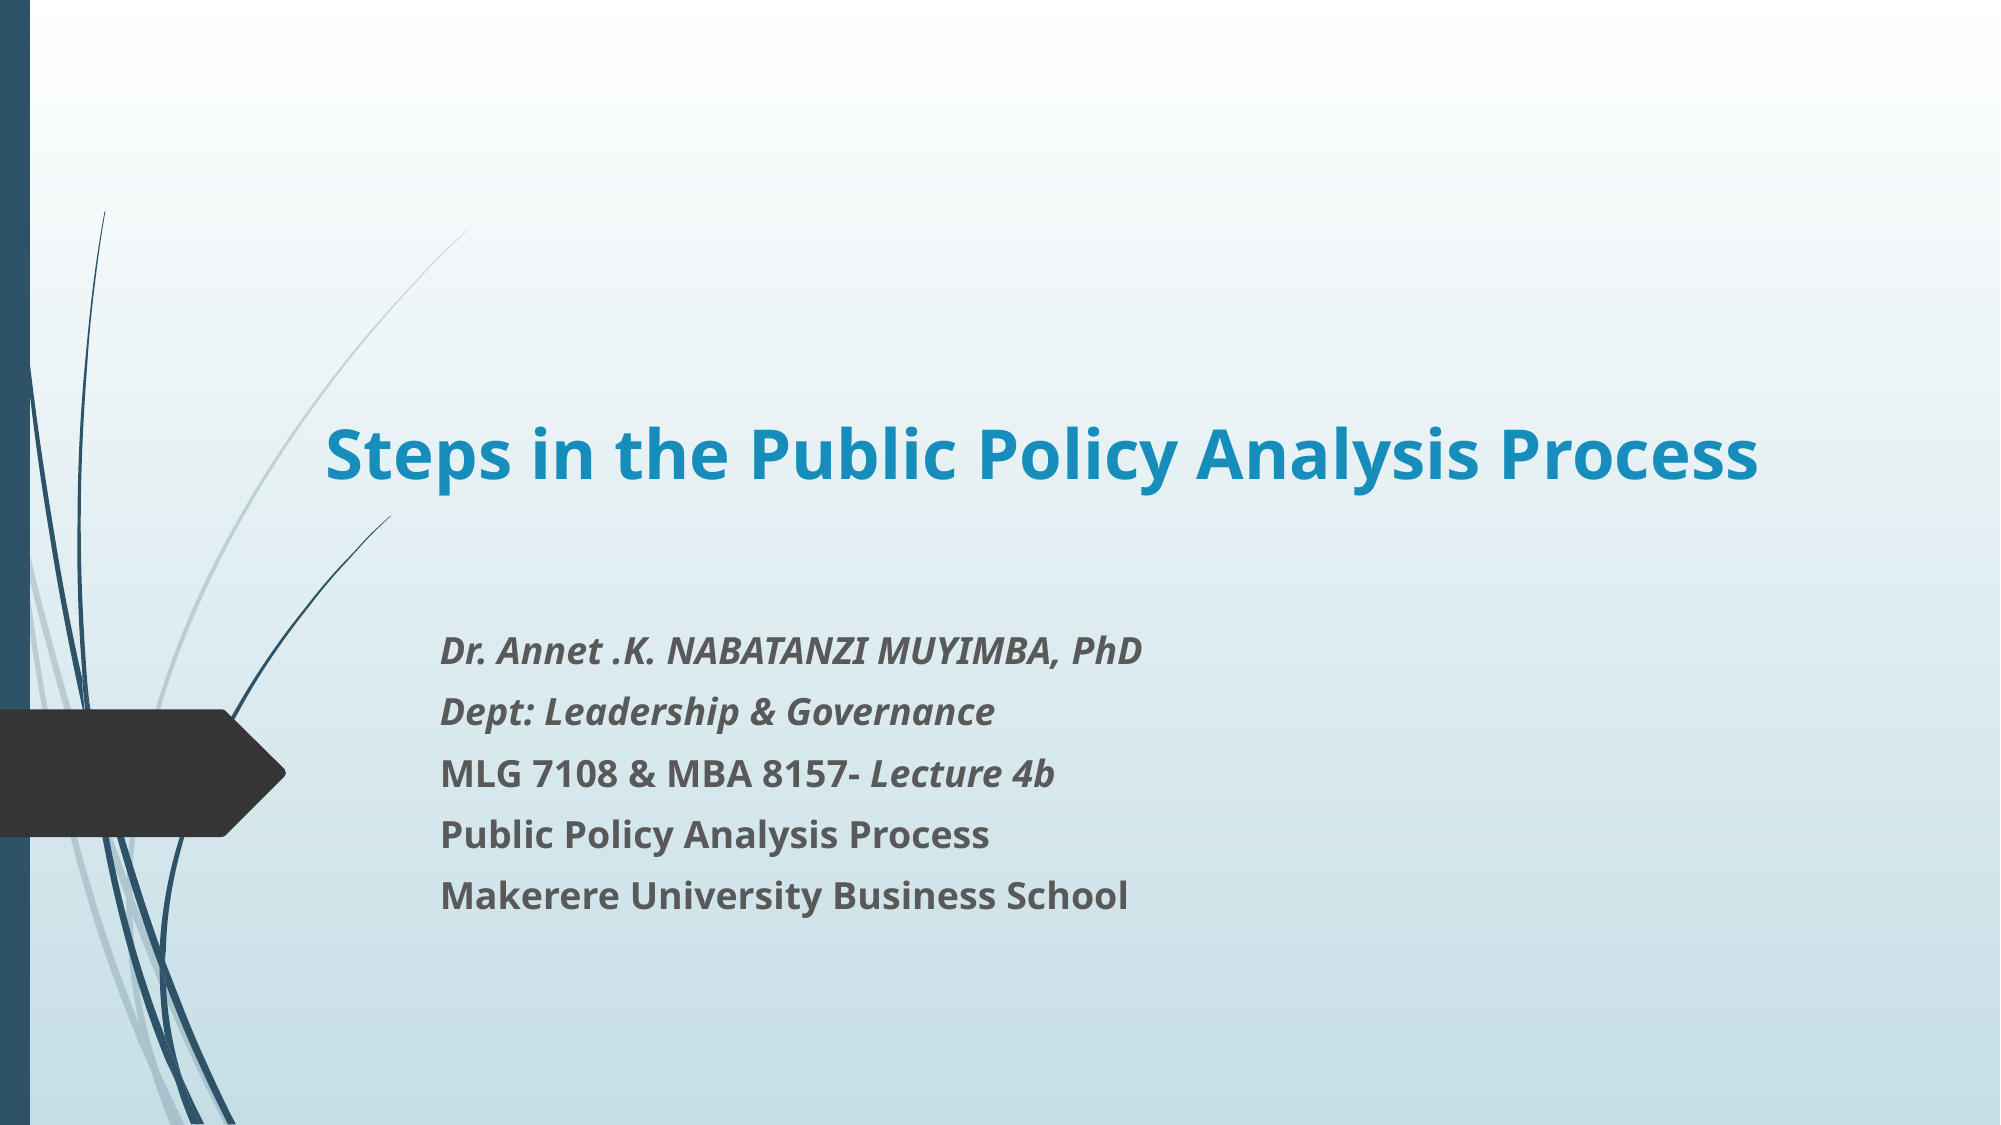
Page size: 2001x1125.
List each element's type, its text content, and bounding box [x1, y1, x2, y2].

subtitle Dr. Annet .K. NABATANZI MUYIMBA, PhD Dept: Leadership & Governance MLG 7108 & MBA 8157- Lecture 4b Public Policy Analysis Process Makerere University Business School [424, 624, 1888, 1057]
title Steps in the Public Policy Analysis Process [310, 331, 1888, 501]
